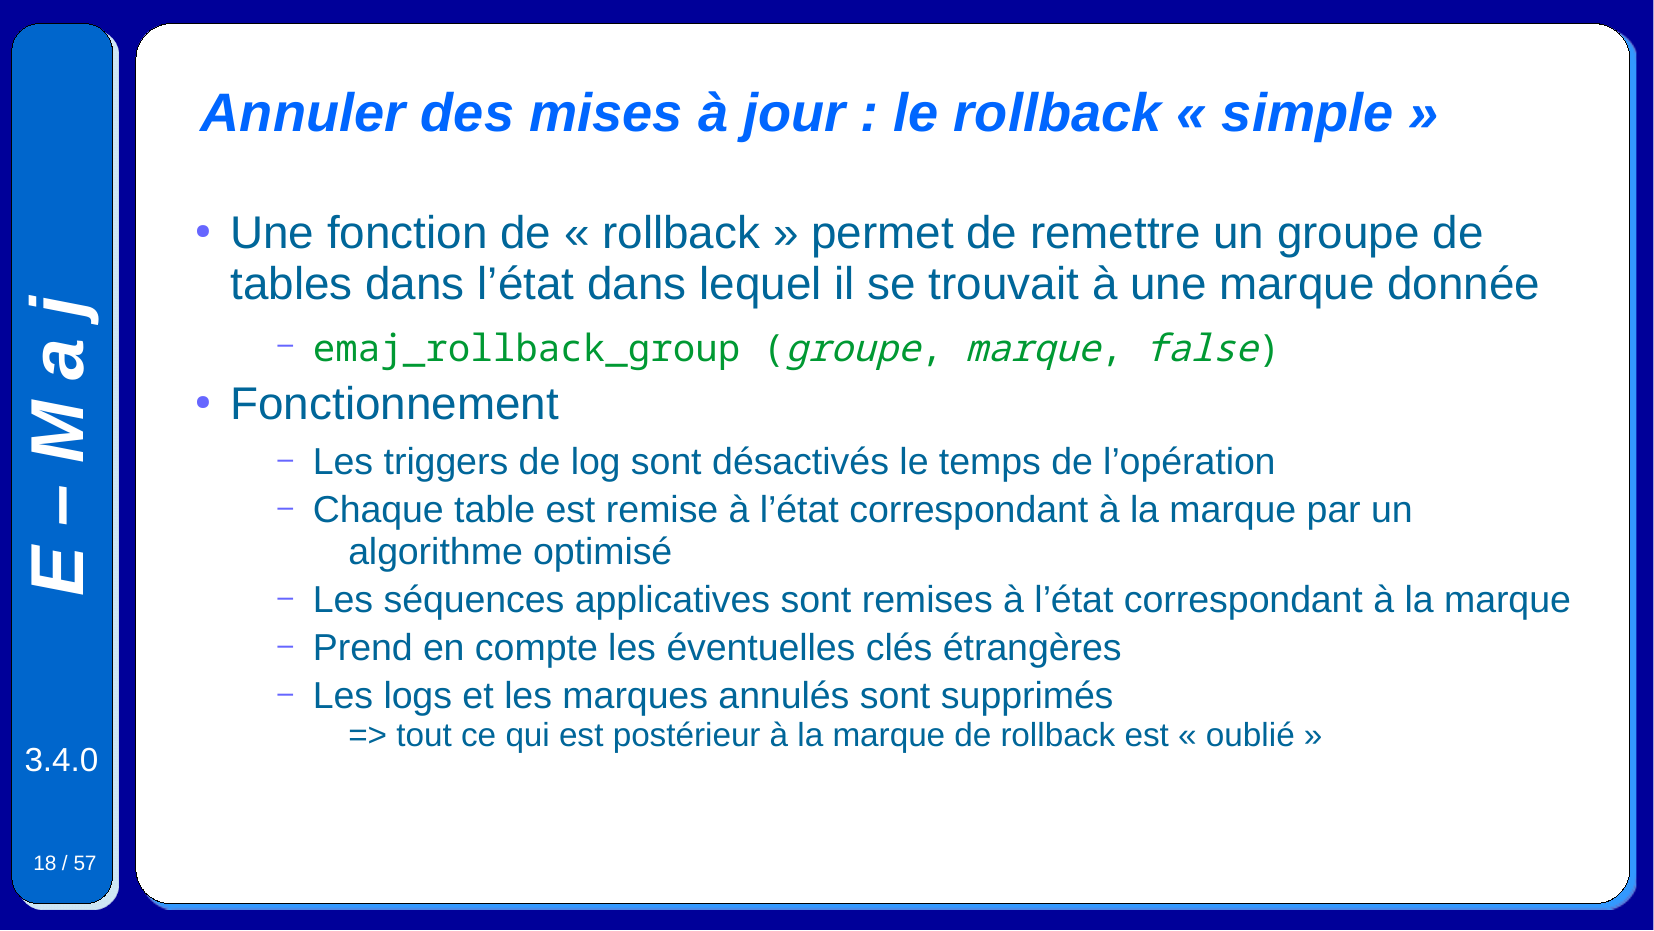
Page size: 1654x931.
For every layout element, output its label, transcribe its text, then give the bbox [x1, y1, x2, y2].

title Annuler des mises à jour : le rollback « simple » [200, 34, 1575, 191]
list Une fonction de « rollback » permet de remettre un groupe de tables dans l’état dans lequel il se trouvait à une marque donnée emaj_rollback_group (groupe, marque, false) Fonctionnement Les triggers de log sont désactivés le temps de l’opération Chaque table est remise à l’état correspondant à la marque par un algorithme optimisé Les séquences applicatives sont remises à l’état correspondant à la marque Prend en compte les éventuelles clés étrangères Les logs et les marques annulés sont supprimés => tout ce qui est postérieur à la marque de rollback est « oublié » [177, 206, 1587, 827]
